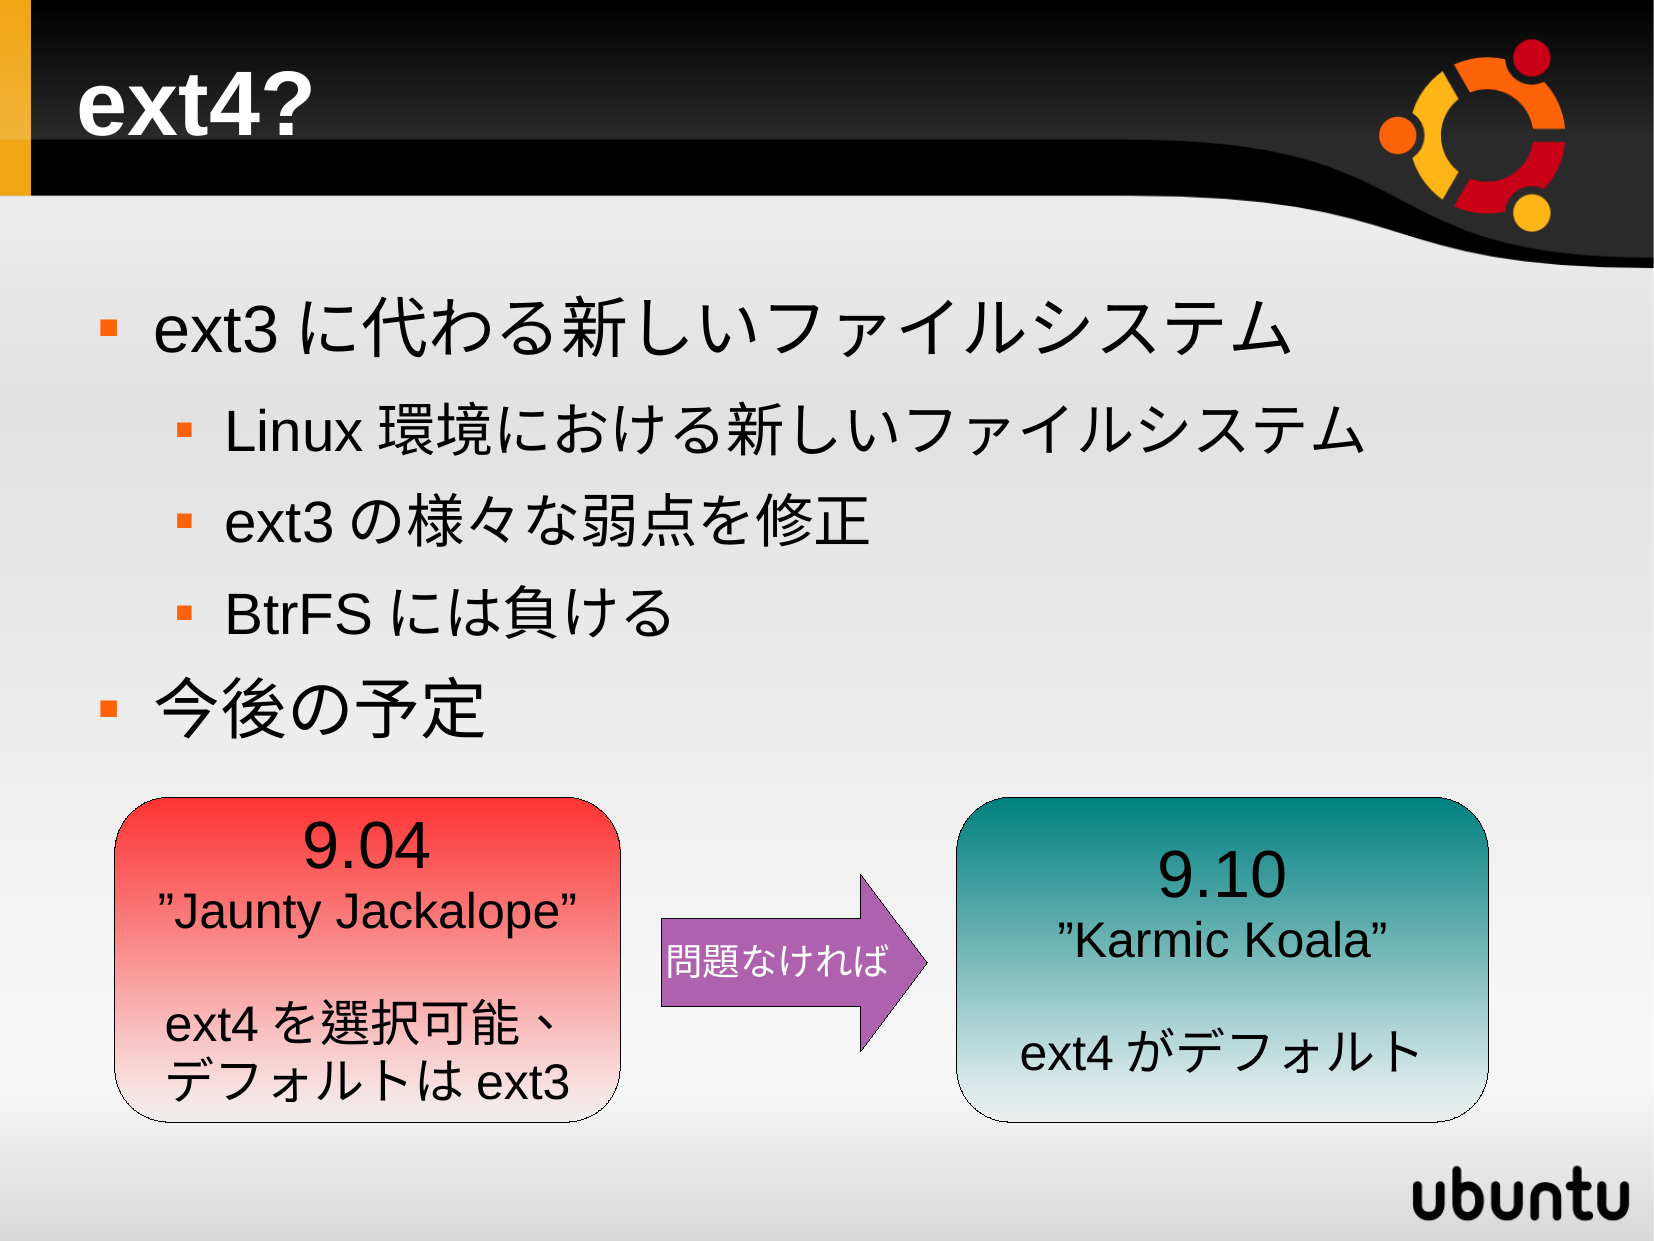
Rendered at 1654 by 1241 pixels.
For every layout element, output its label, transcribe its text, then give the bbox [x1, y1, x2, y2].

list ext3に代わる新しいファイルシステム Linux環境における新しいファイルシステム ext3の様々な弱点を修正 BtrFSには負ける 今後の予定 [82, 290, 1571, 1094]
text_box 問題なければ [661, 874, 928, 1052]
picture [0, 0, 1654, 1241]
title ext4? [76, 7, 1565, 200]
text_box 9.10 ”Karmic Koala” ext4がデフォルト [956, 797, 1489, 1123]
text_box 9.04 ”Jaunty Jackalope” ext4を選択可能、 デフォルトはext3 [114, 797, 621, 1123]
